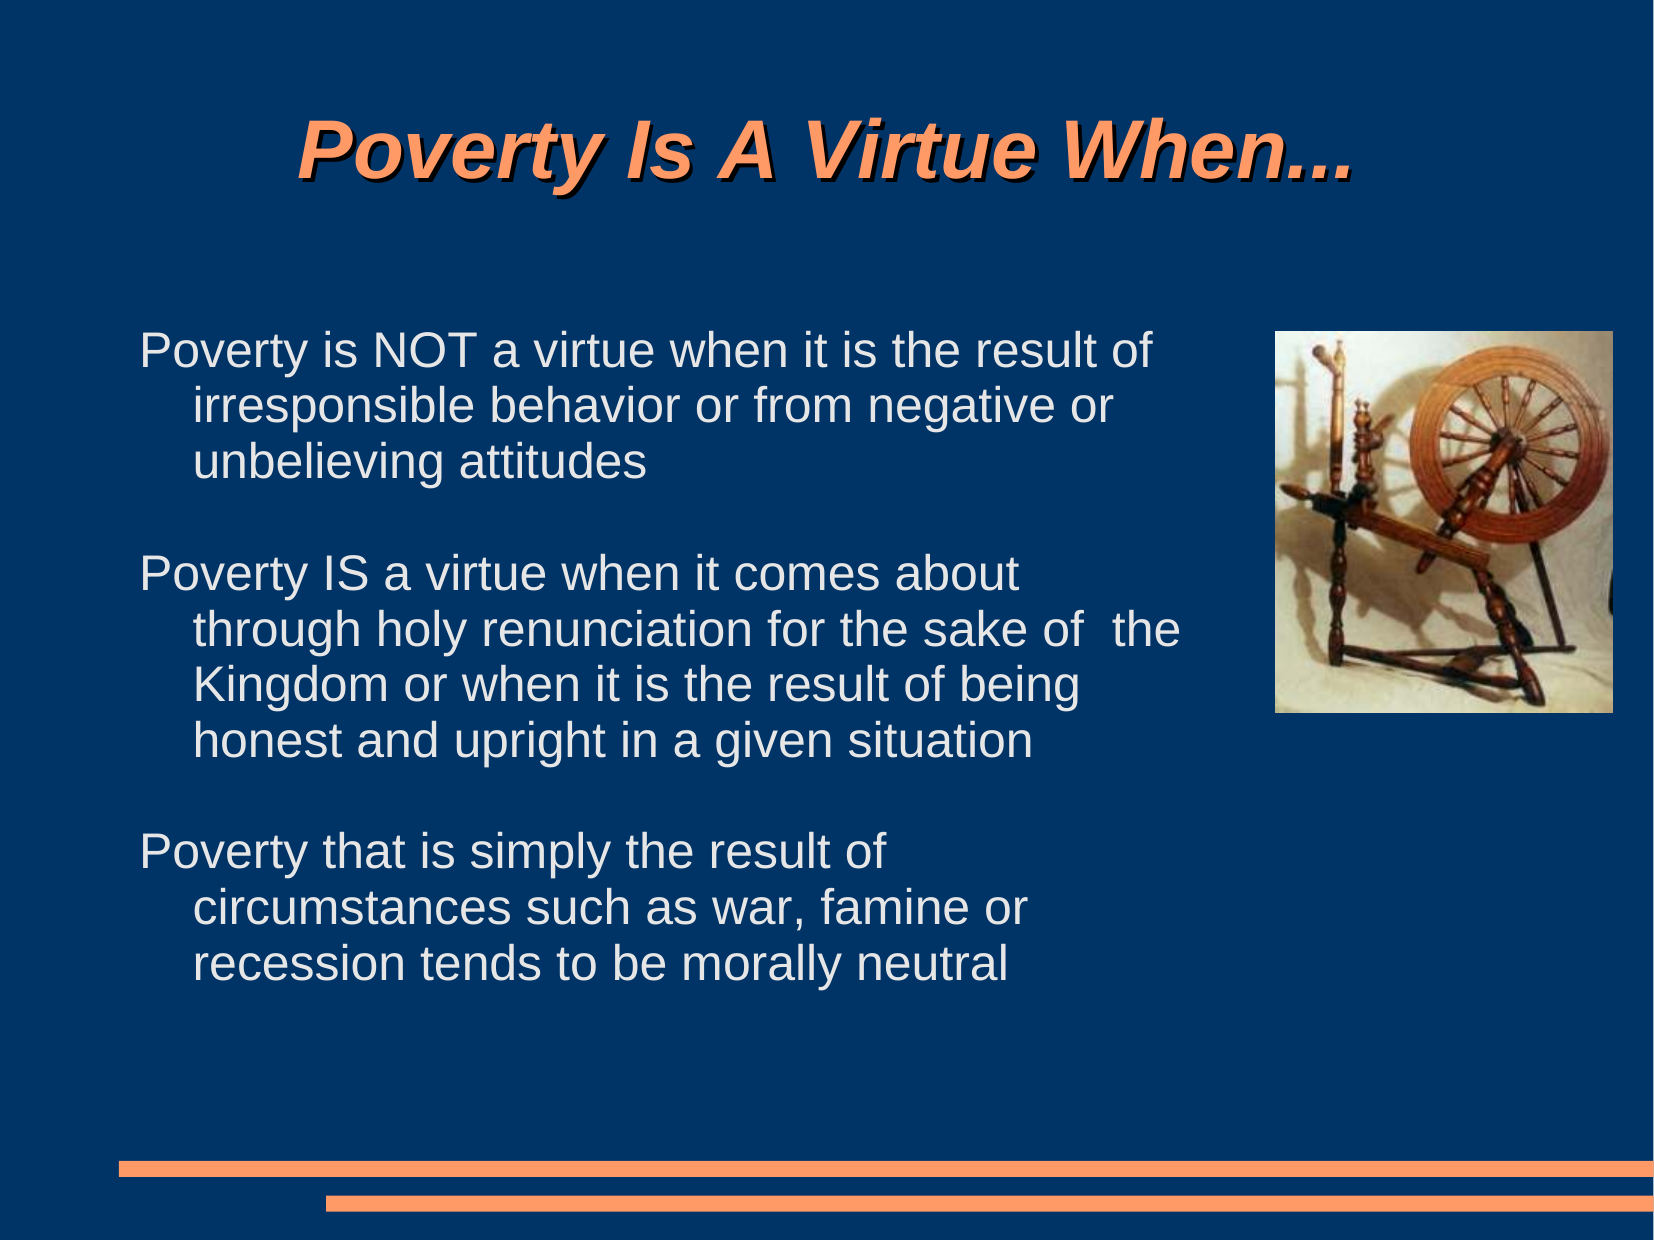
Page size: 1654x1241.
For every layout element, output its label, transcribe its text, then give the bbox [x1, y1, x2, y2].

title Poverty Is A Virtue When... [121, 46, 1534, 254]
picture [1275, 331, 1613, 713]
list Poverty is NOT a virtue when it is the result of irresponsible behavior or from negative or unbelieving attitudes Poverty IS a virtue when it comes about through holy renunciation for the sake of the Kingdom or when it is the result of being honest and upright in a given situation Poverty that is simply the result of circumstances such as war, famine or recession tends to be morally neutral [121, 322, 1201, 1133]
